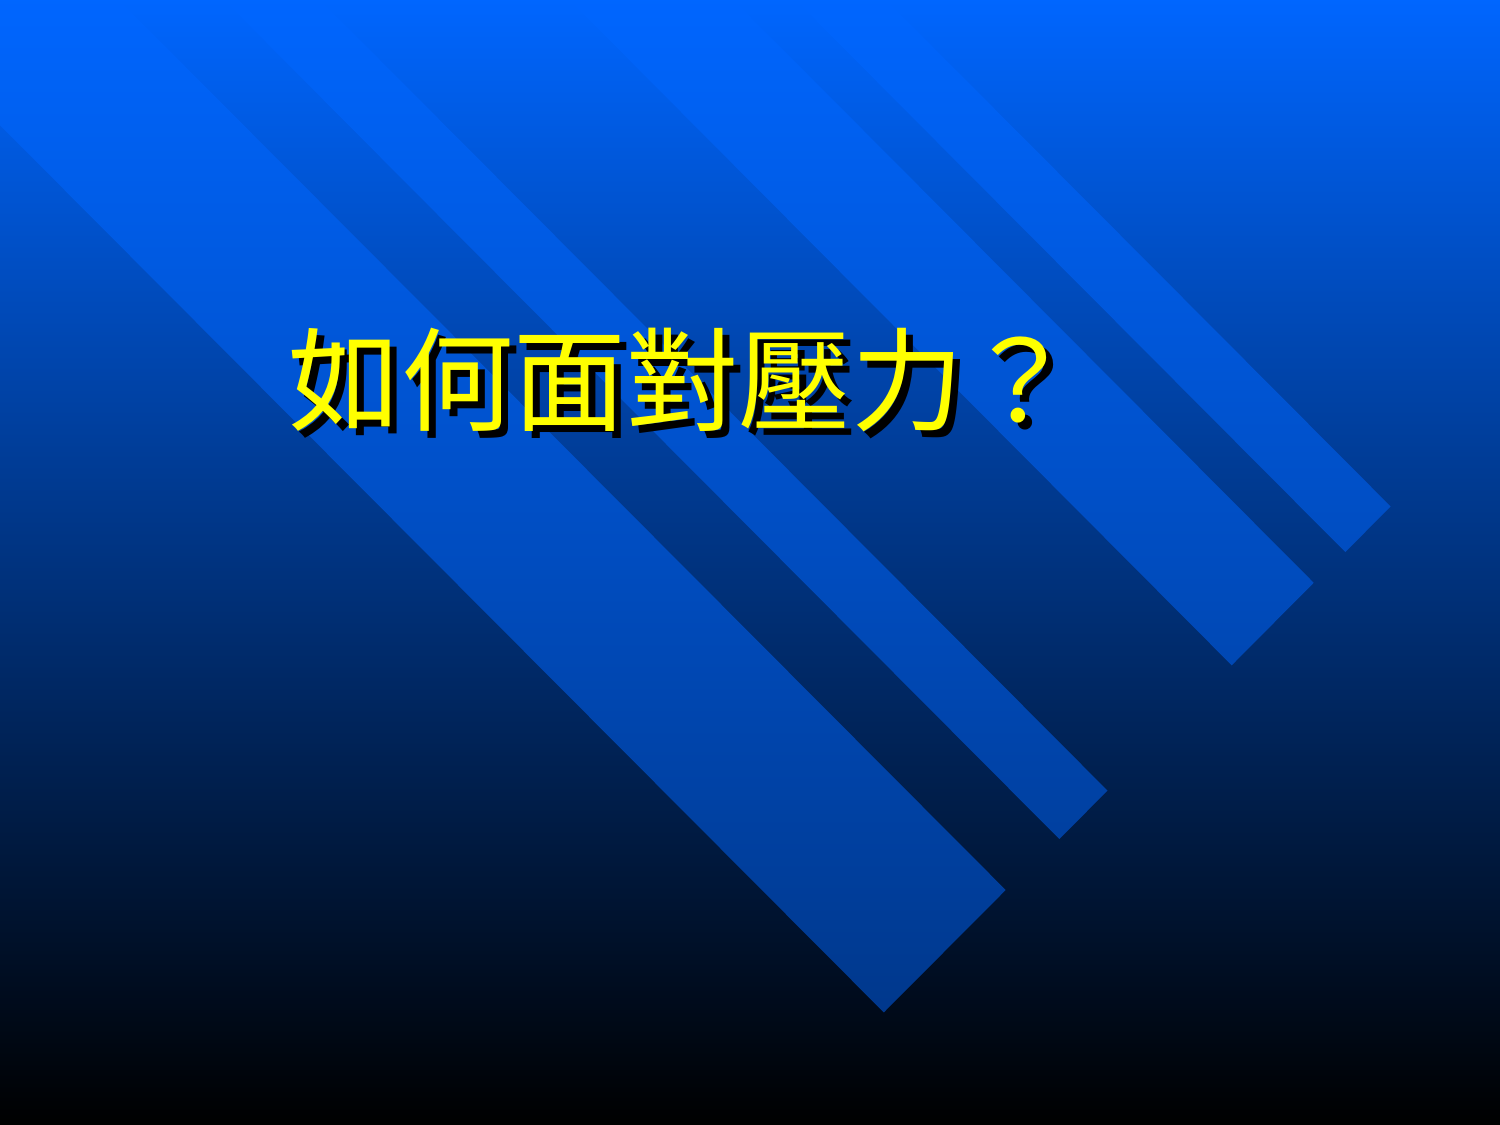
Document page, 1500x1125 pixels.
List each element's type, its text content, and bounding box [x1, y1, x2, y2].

text_box 如何面對壓力？ [123, 302, 1412, 453]
